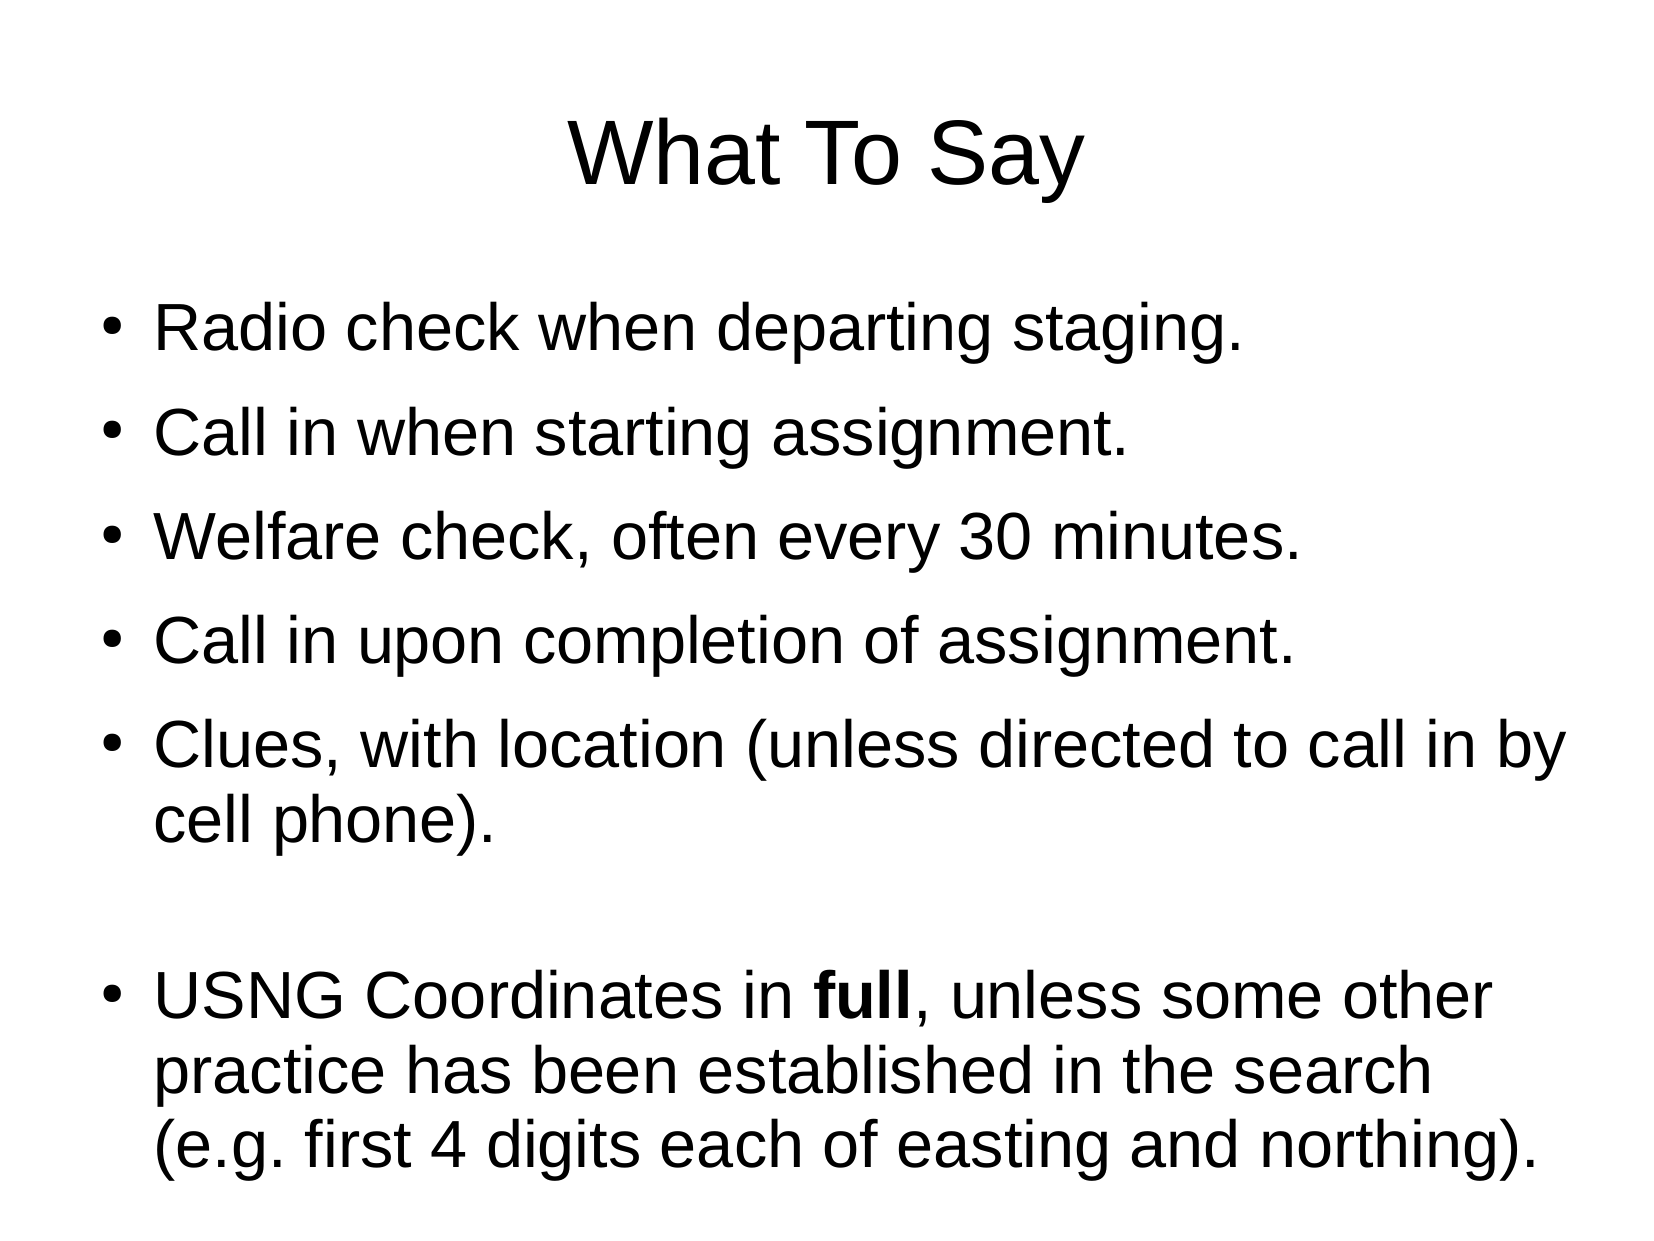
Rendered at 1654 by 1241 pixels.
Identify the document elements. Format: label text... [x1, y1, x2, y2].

list Radio check when departing staging. Call in when starting assignment. Welfare check, often every 30 minutes. Call in upon completion of assignment. Clues, with location (unless directed to call in by cell phone). USNG Coordinates in full, unless some other practice has been established in the search (e.g. first 4 digits each of easting and northing). [82, 290, 1571, 1010]
title What To Say [82, 49, 1571, 257]
